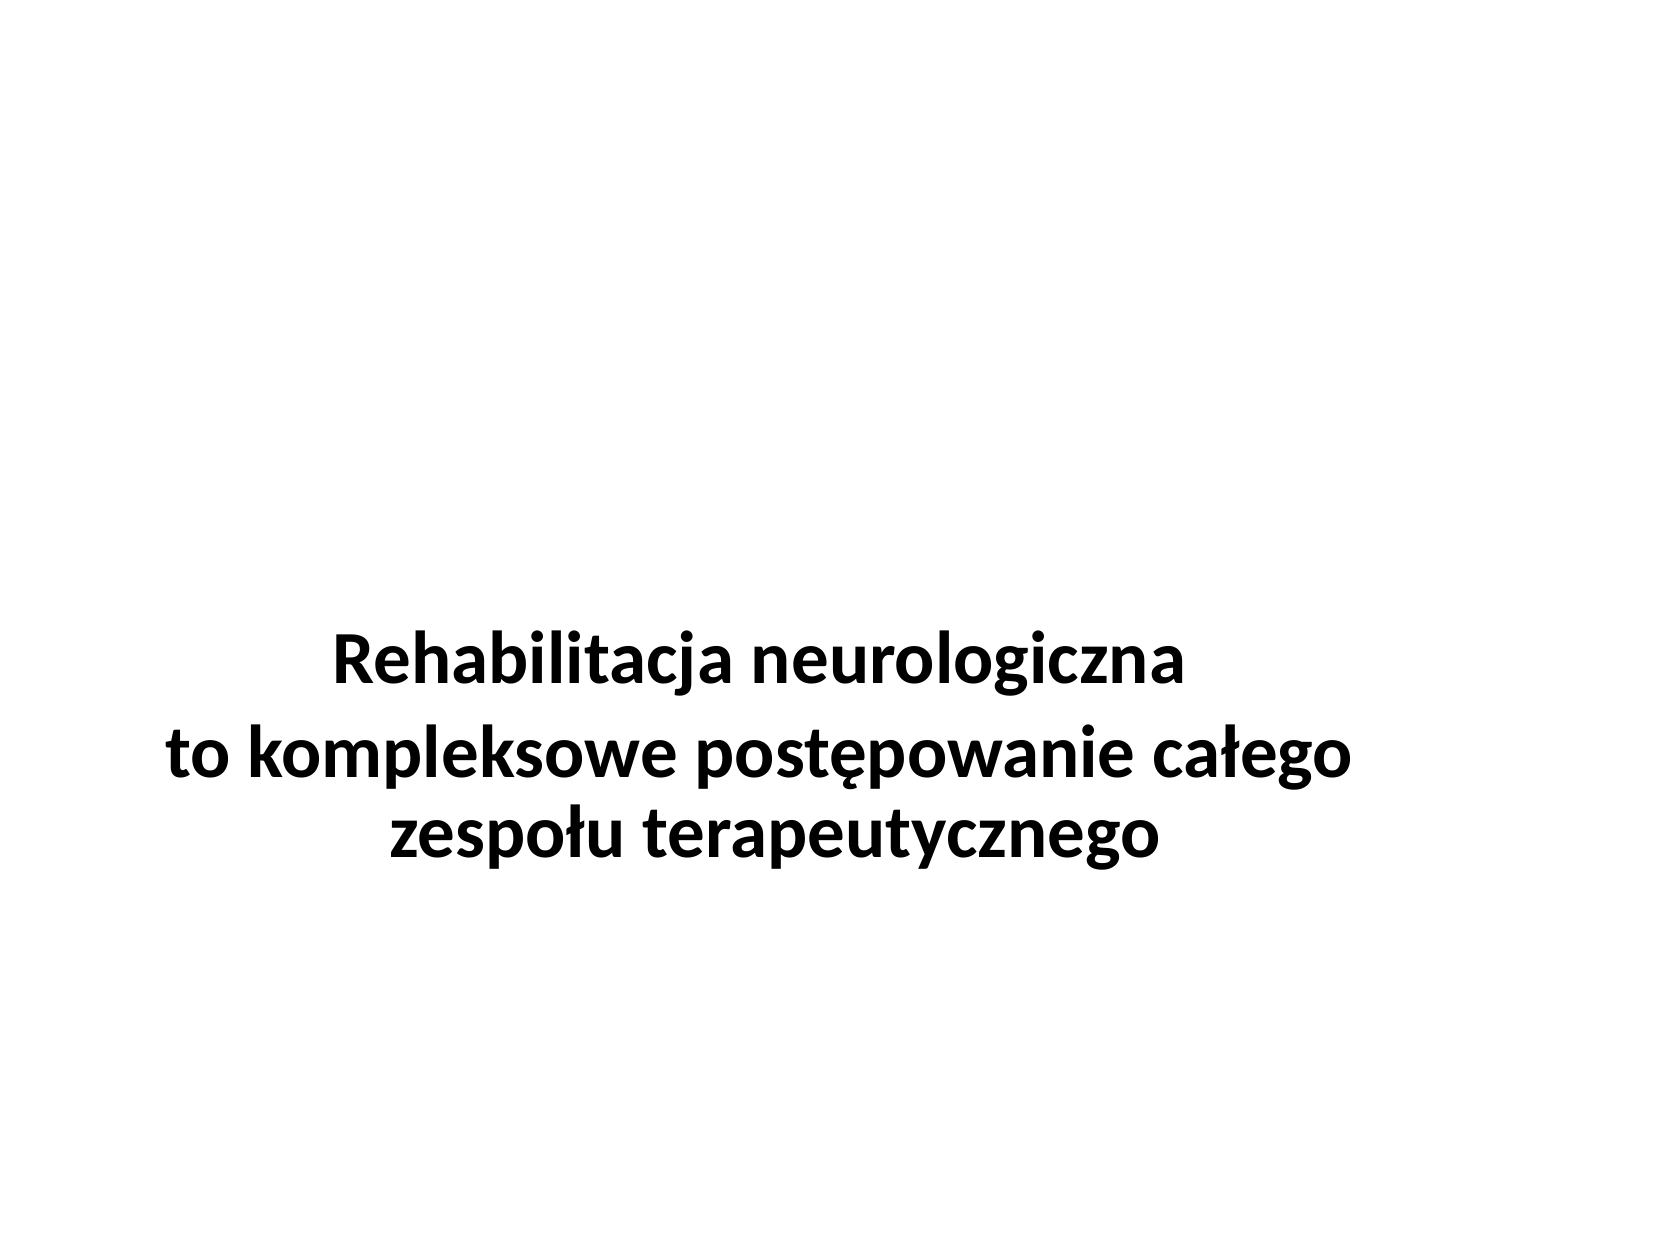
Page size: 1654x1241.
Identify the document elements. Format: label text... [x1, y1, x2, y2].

list Rehabilitacja neurologiczna to kompleksowe postępowanie całego zespołu terapeutycznego [0, 350, 1489, 1144]
